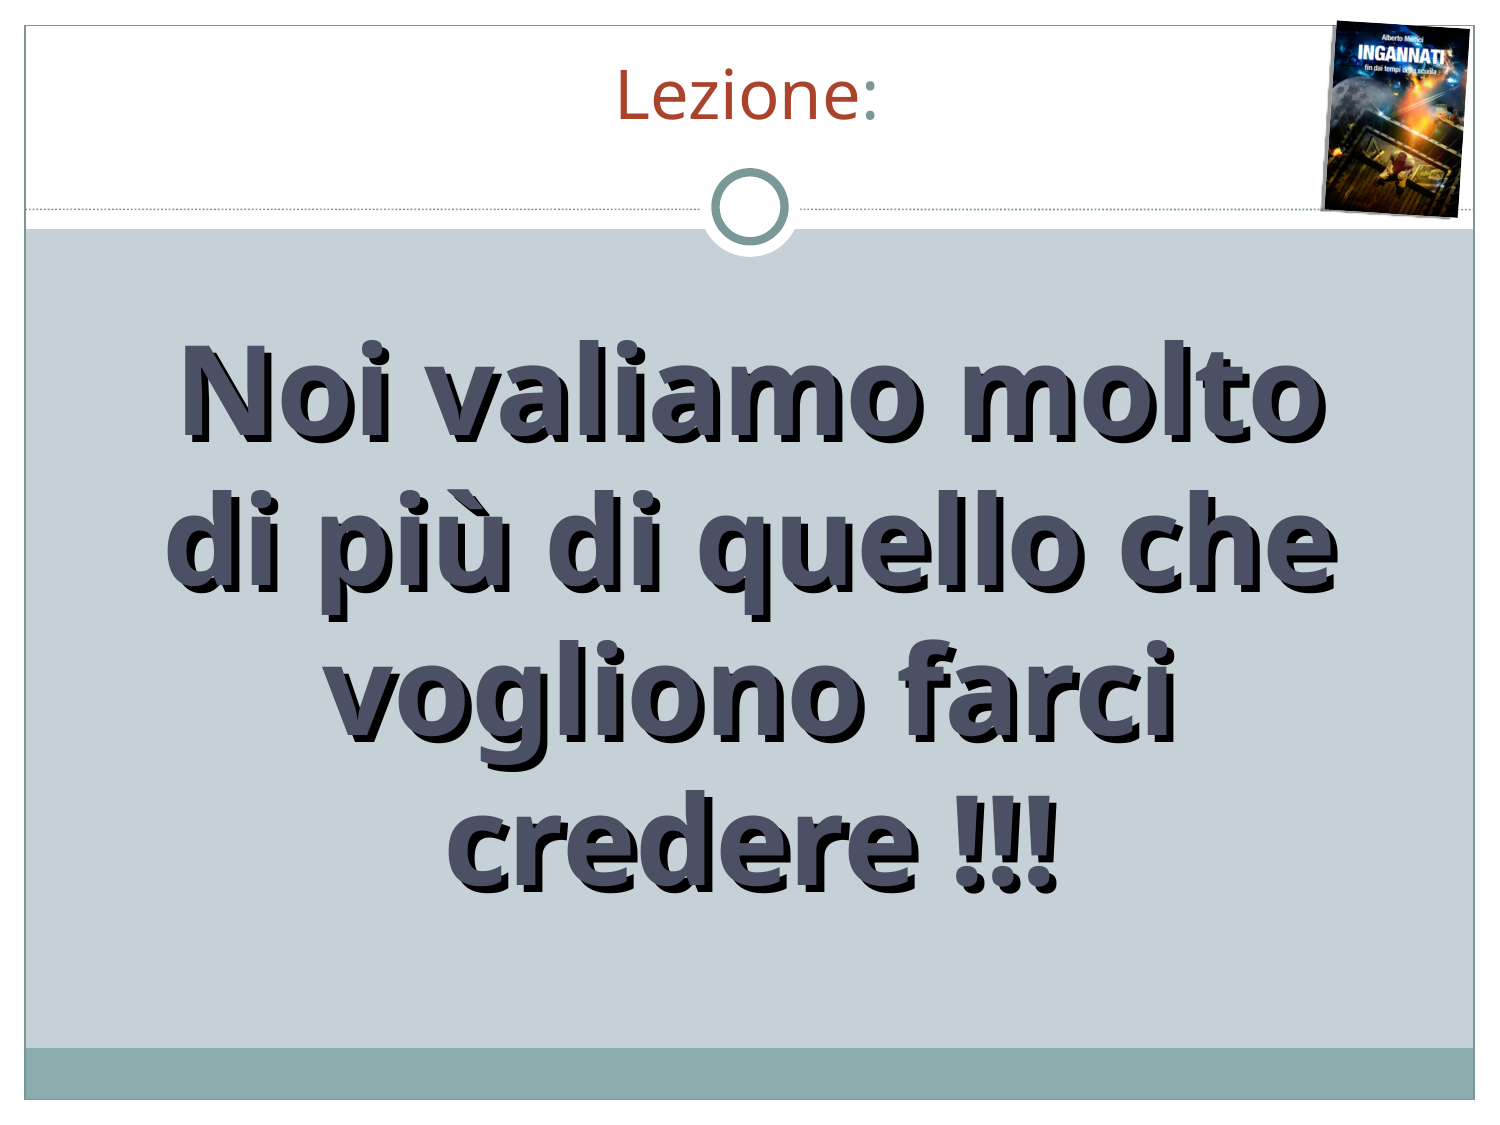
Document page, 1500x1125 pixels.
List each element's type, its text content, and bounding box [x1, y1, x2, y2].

picture [1324, 20, 1470, 219]
text_box Noi valiamo molto di più di quello che vogliono farci credere !!! [115, 303, 1386, 918]
title Lezione: [46, 16, 1447, 141]
